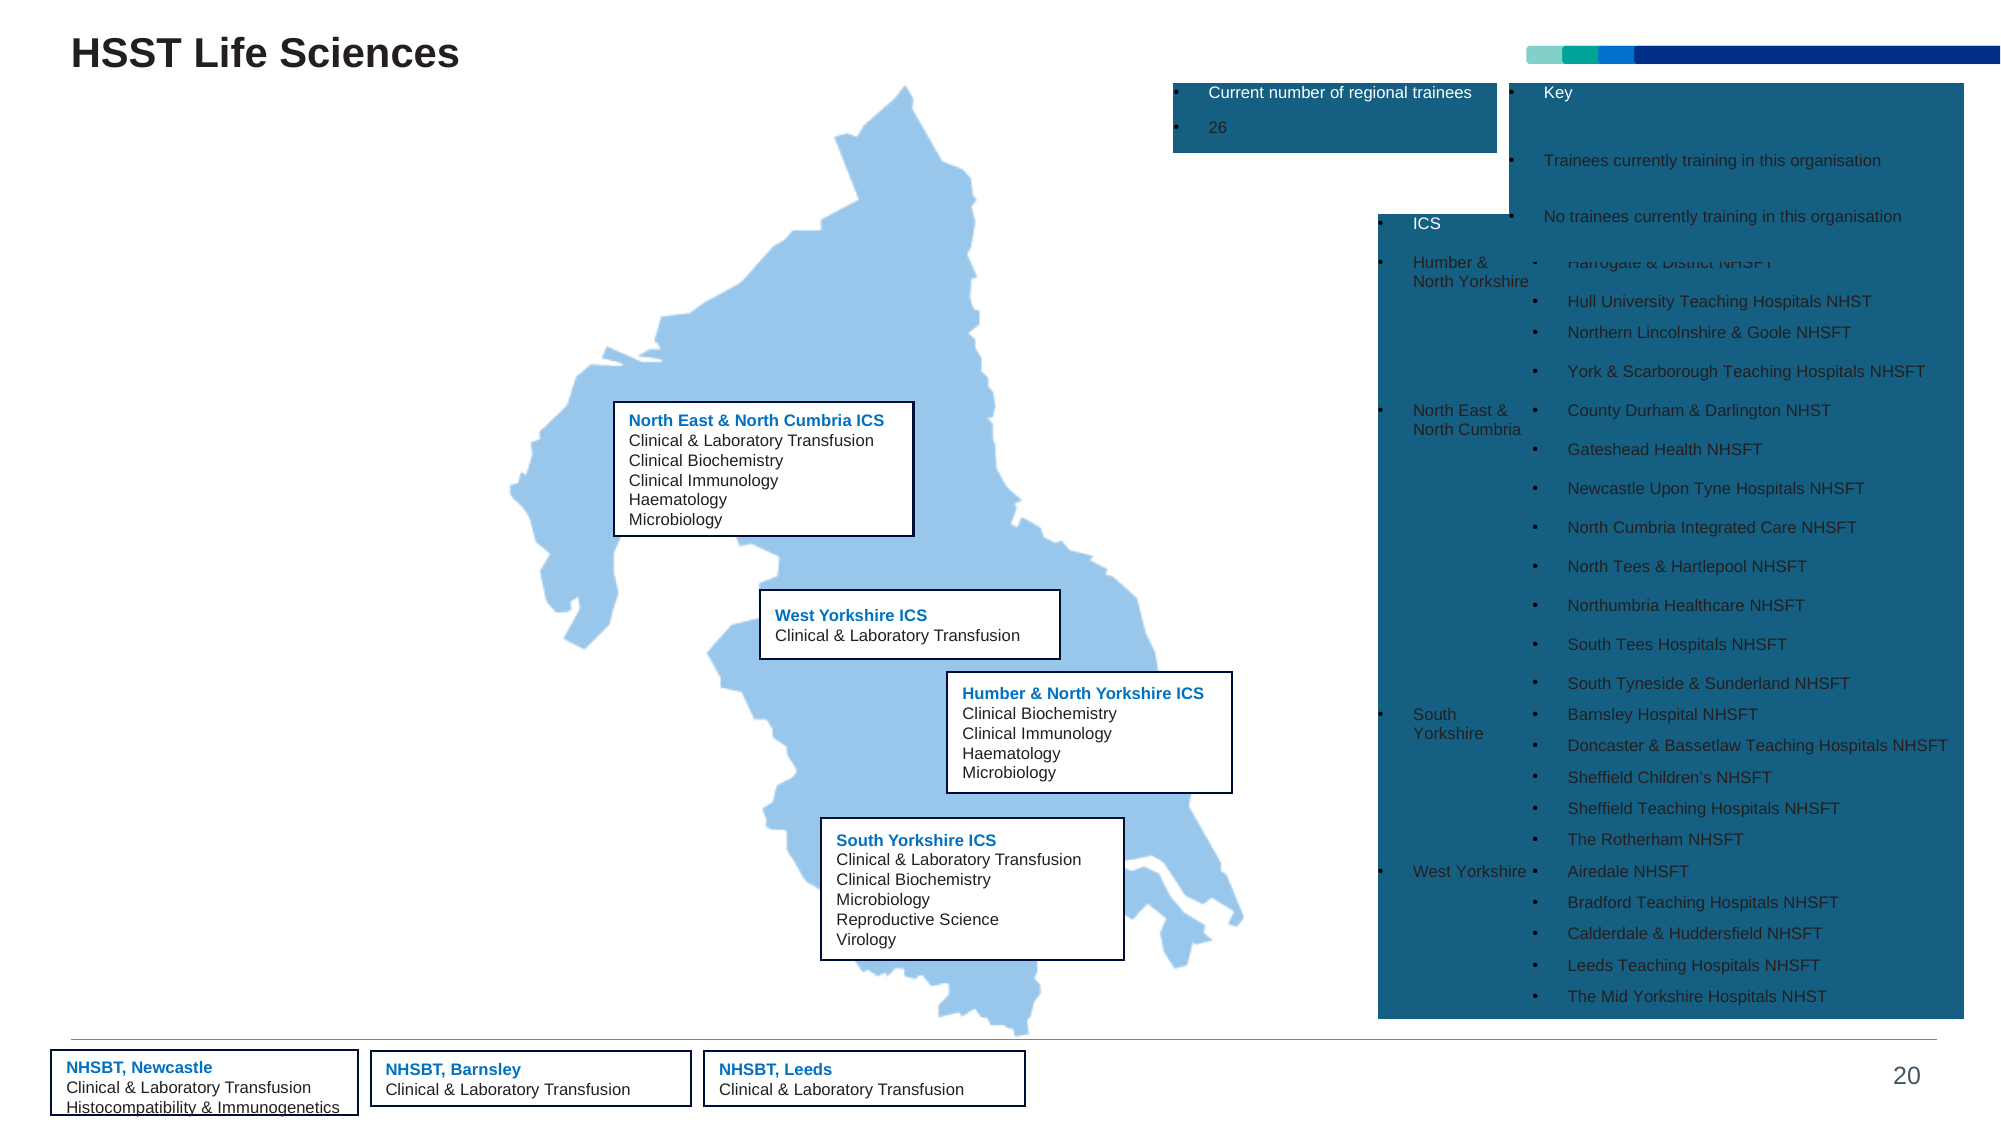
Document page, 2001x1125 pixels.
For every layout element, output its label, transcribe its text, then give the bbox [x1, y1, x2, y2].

table_cell York & Scarborough Teaching Hospitals NHSFT [1532, 363, 1964, 401]
table_cell The Mid Yorkshire Hospitals NHST [1532, 987, 1964, 1019]
table_cell North Cumbria Integrated Care NHSFT [1532, 518, 1964, 557]
text_box South Yorkshire ICS Clinical & Laboratory Transfusion Clinical Biochemistry Microbiology Reproductive Science Virology [821, 818, 1124, 960]
text_box North East & North Cumbria ICS Clinical & Laboratory Transfusion Clinical Biochemistry Clinical Immunology Haematology Microbiology [614, 402, 914, 536]
table_header Key [1509, 83, 1907, 152]
table_cell Gateshead Health NHSFT [1532, 440, 1964, 479]
text_box West Yorkshire ICS Clinical & Laboratory Transfusion [760, 590, 1060, 659]
table_cell West Yorkshire [1378, 862, 1532, 1019]
table_cell North Tees & Hartlepool NHSFT [1532, 557, 1964, 596]
table_cell 26 [1173, 118, 1497, 153]
table_cell No trainees currently training in this organisation [1509, 207, 1907, 262]
table_cell The Rotherham NHSFT [1532, 831, 1964, 862]
table_cell Hull University Teaching Hospitals NHST [1532, 292, 1964, 324]
table_cell Airedale NHSFT [1532, 862, 1964, 893]
table_cell Trainees currently training in this organisation [1509, 152, 1907, 207]
table_cell [1907, 152, 1964, 207]
table_header Current number of regional trainees [1173, 83, 1497, 118]
text_box Humber & North Yorkshire ICS Clinical Biochemistry Clinical Immunology Haematology Microbiology [947, 672, 1232, 793]
text_box NHSBT, Leeds Clinical & Laboratory Transfusion [704, 1051, 1025, 1106]
table_cell South Tyneside & Sunderland NHSFT [1532, 674, 1964, 705]
table_cell Harrogate & District NHSFT [1532, 262, 1964, 292]
table_cell South Yorkshire [1378, 705, 1532, 862]
table_cell Bradford Teaching Hospitals NHSFT [1532, 893, 1964, 925]
table_cell Calderdale & Huddersfield NHSFT [1532, 925, 1964, 956]
text_box NHSBT, Newcastle Clinical & Laboratory Transfusion Histocompatibility & Immunogenetics [51, 1050, 358, 1115]
table_cell North East & North Cumbria [1378, 401, 1532, 705]
table_cell Doncaster & Bassetlaw Teaching Hospitals NHSFT [1532, 737, 1964, 768]
table_cell County Durham & Darlington NHST [1532, 401, 1964, 440]
table_cell Newcastle Upon Tyne Hospitals NHSFT [1532, 479, 1964, 518]
title HSST Life Sciences [70, 32, 1513, 79]
table_cell Northumbria Healthcare NHSFT [1532, 596, 1964, 635]
table_cell South Tees Hospitals NHSFT [1532, 635, 1964, 674]
table_cell [1907, 207, 1964, 262]
table_cell Barnsley Hospital NHSFT [1532, 705, 1964, 737]
table_cell Leeds Teaching Hospitals NHSFT [1532, 956, 1964, 987]
table_header [1907, 83, 1964, 152]
table_cell Northern Lincolnshire & Goole NHSFT [1532, 324, 1964, 363]
picture [503, 81, 1252, 1046]
table_cell Sheffield Teaching Hospitals NHSFT [1532, 799, 1964, 831]
table_cell Humber & North Yorkshire [1378, 253, 1532, 401]
table_cell Sheffield Children’s NHSFT [1532, 768, 1964, 799]
text_box NHSBT, Barnsley Clinical & Laboratory Transfusion [371, 1051, 691, 1106]
table_header ICS [1378, 214, 1509, 253]
